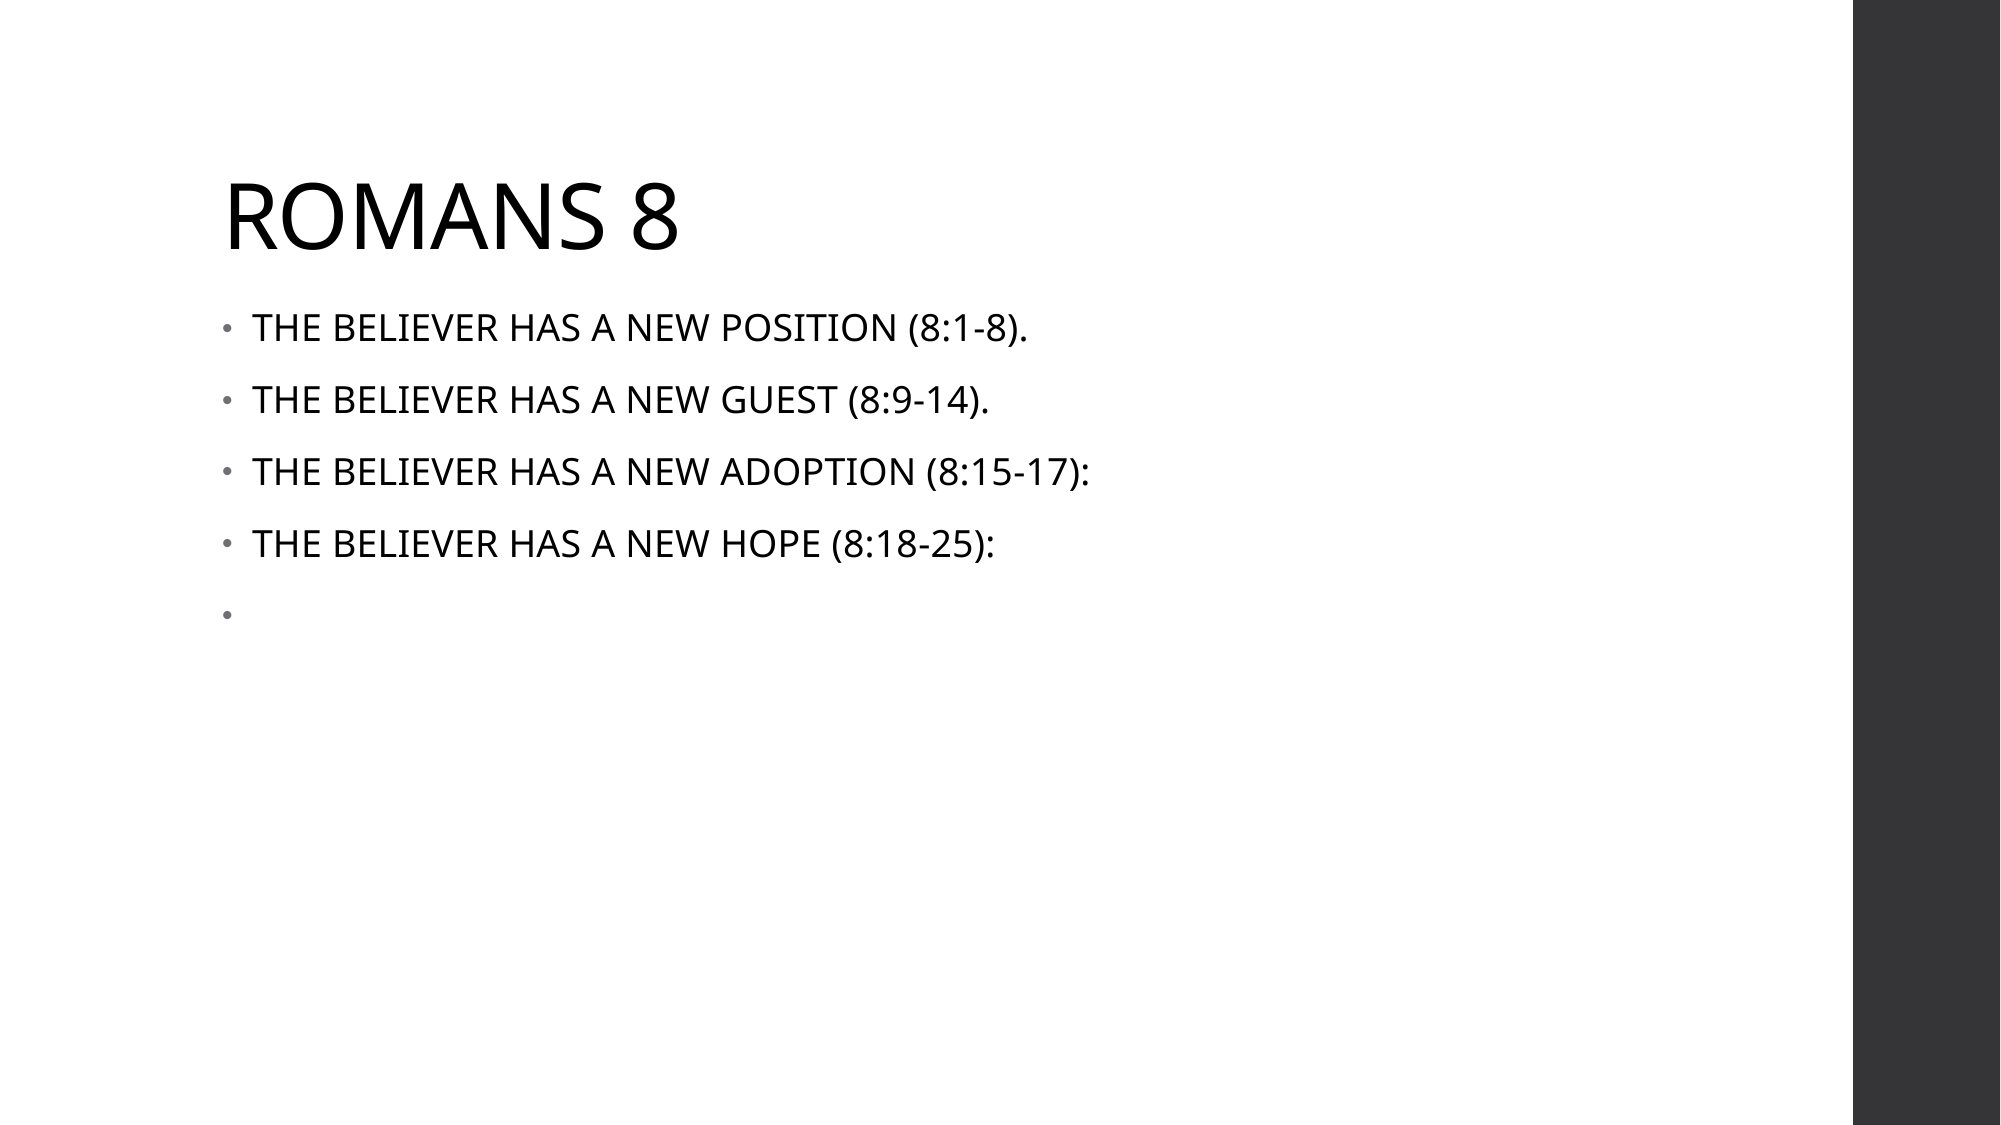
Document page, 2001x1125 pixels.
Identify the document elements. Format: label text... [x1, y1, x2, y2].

title ROMANS 8 [206, 60, 1797, 278]
list THE BELIEVER HAS A NEW POSITION (8:1-8). THE BELIEVER HAS A NEW GUEST (8:9-14). THE BELIEVER HAS A NEW ADOPTION (8:15-17): THE BELIEVER HAS A NEW HOPE (8:18-25): [206, 299, 1617, 1014]
